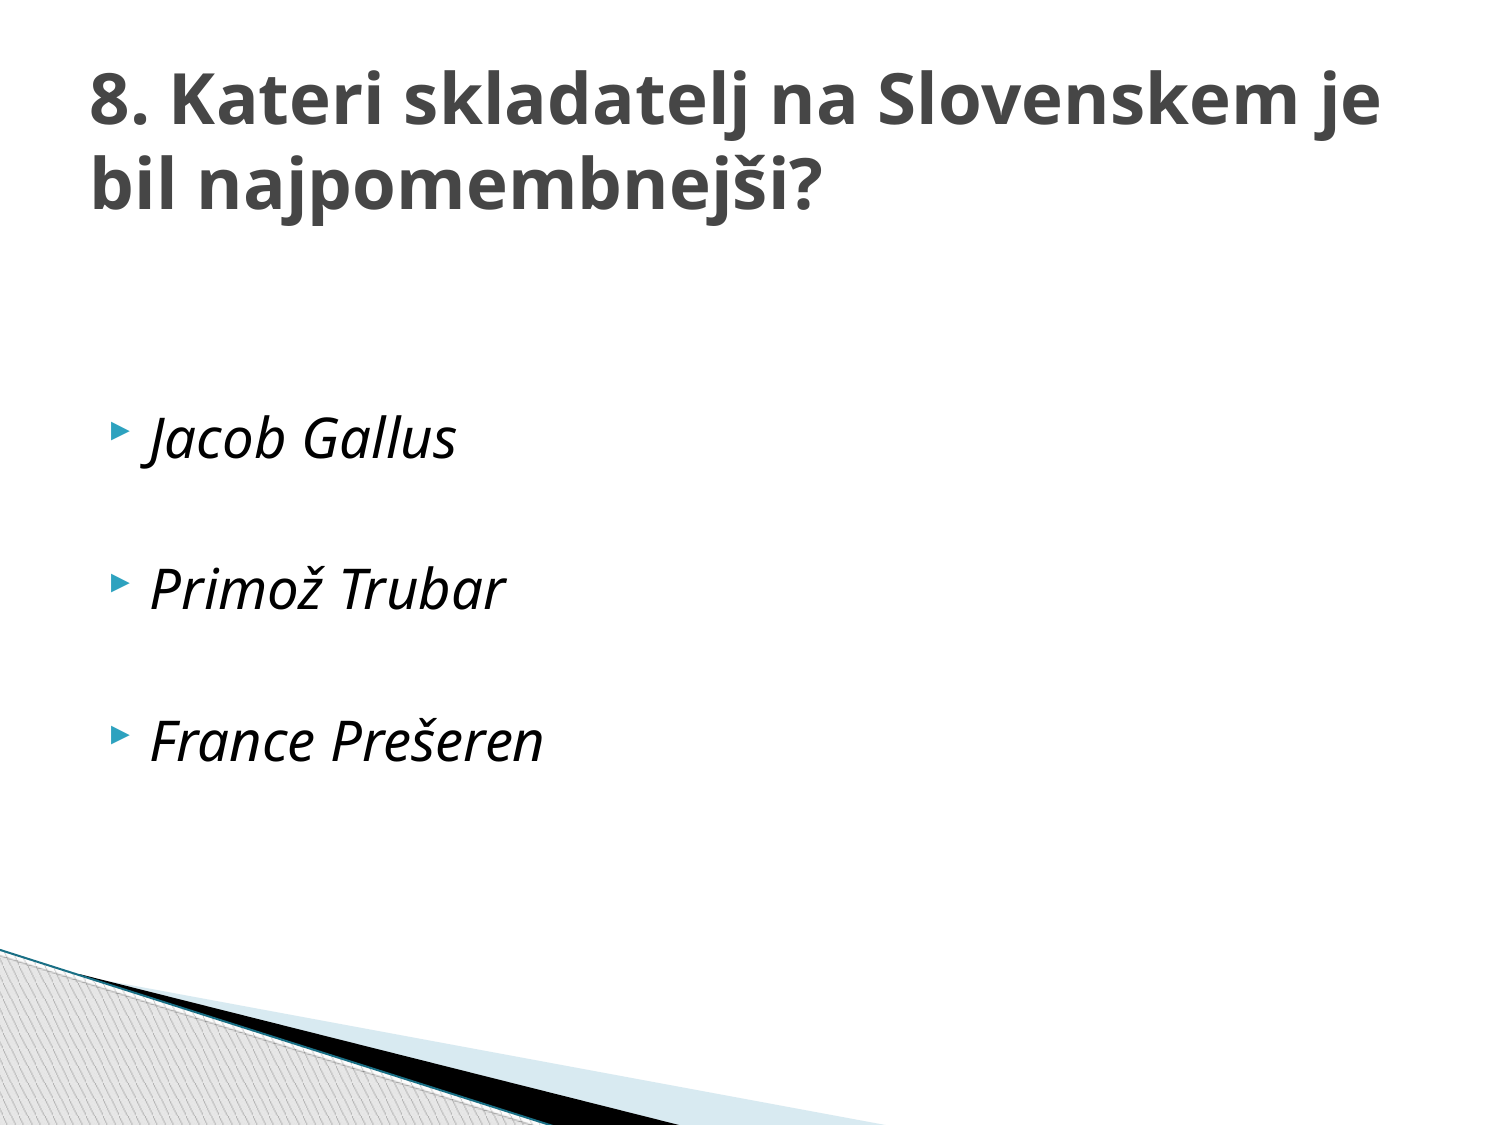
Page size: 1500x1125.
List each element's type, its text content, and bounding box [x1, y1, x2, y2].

list Jacob Gallus Primož Trubar France Prešeren [75, 242, 1425, 986]
title 8. Kateri skladatelj na Slovenskem je bil najpomembnejši? [75, 45, 1425, 233]
